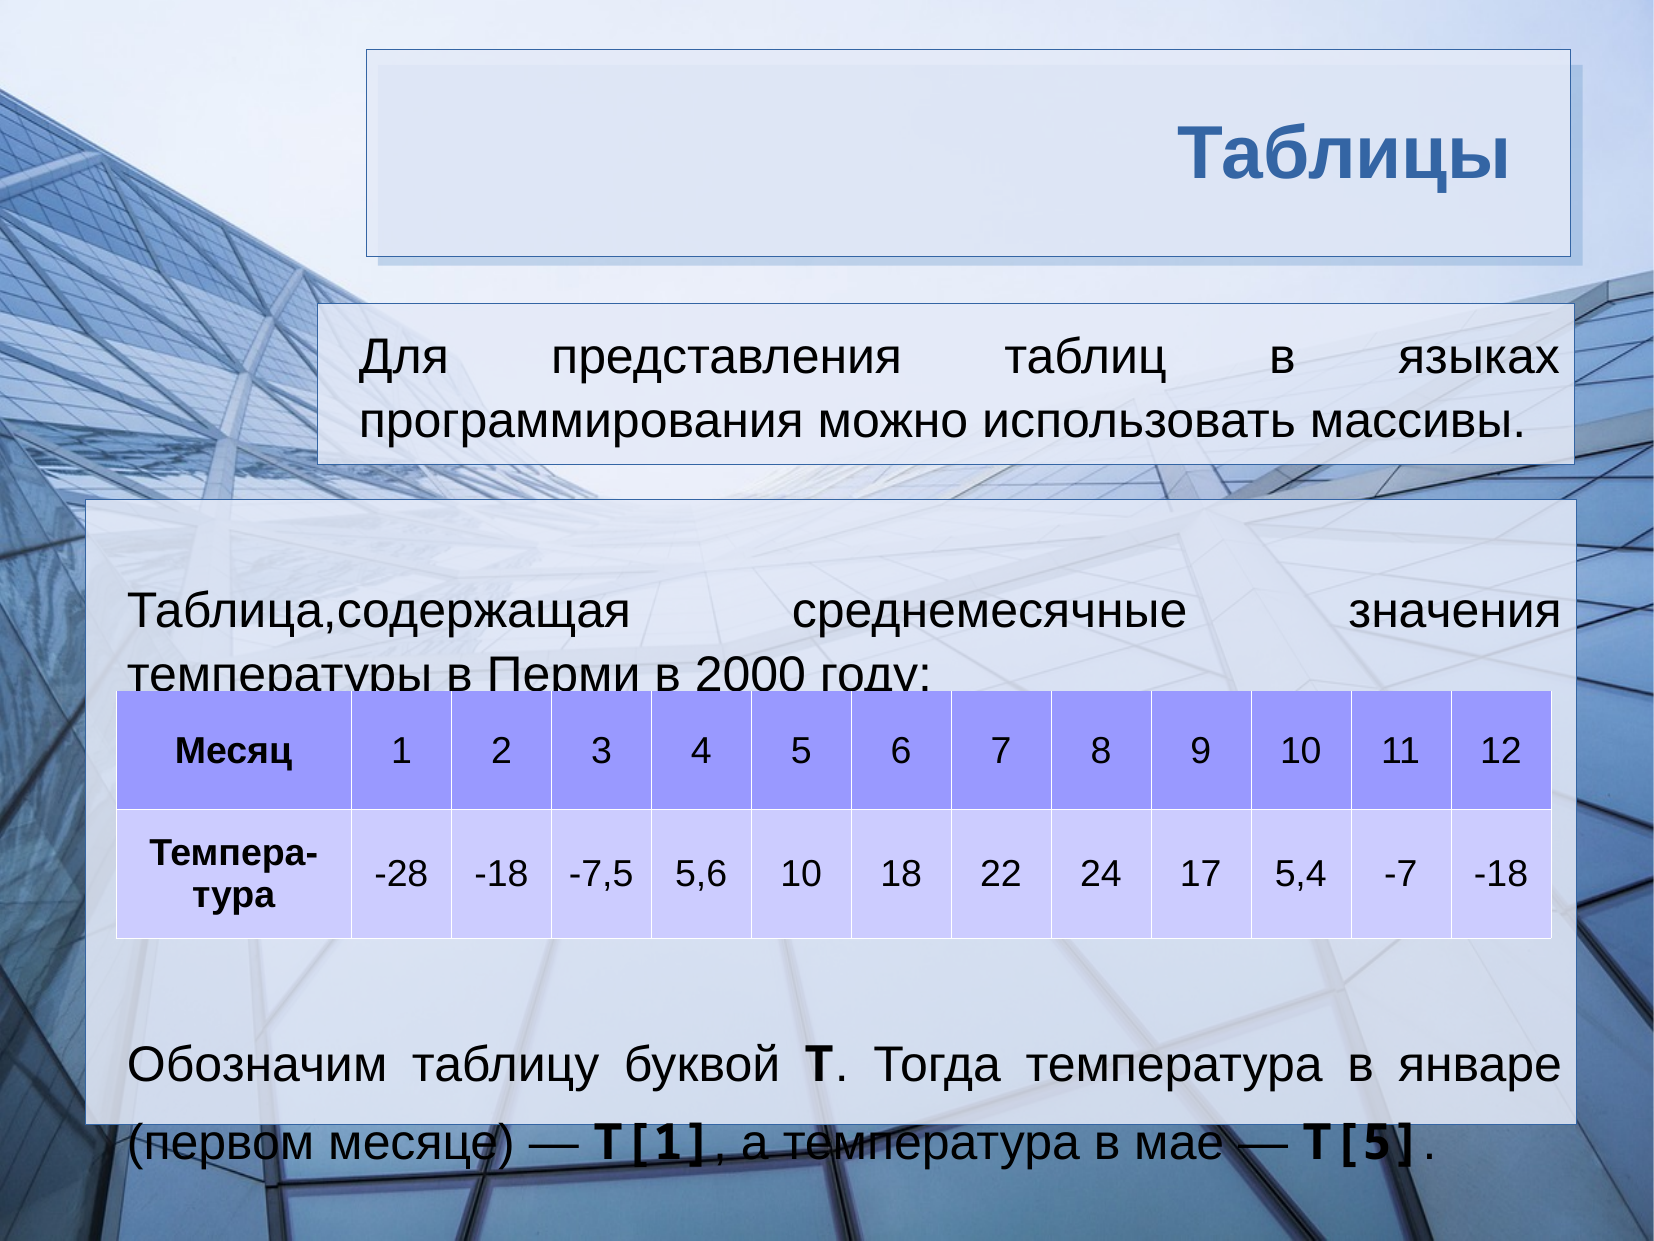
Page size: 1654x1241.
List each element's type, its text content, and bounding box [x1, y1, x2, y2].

table_header 3 [552, 691, 651, 809]
text_box Таблица,содержащая среднемесячные значения температуры в Перми в 2000 году: Обозначим таблицу буквой Т. Тогда температура в январе (первом месяце) — Т[1], а температура в мае — Т[5]. [85, 499, 1577, 1125]
table_cell 17 [1152, 810, 1251, 938]
table_header 1 [352, 691, 451, 809]
text_box [377, 64, 1583, 266]
table_header 11 [1352, 691, 1451, 809]
table_cell 18 [852, 810, 951, 938]
table_header 7 [952, 691, 1051, 809]
table_cell -18 [452, 810, 551, 938]
table_header 2 [452, 691, 551, 809]
table_header 8 [1052, 691, 1151, 809]
table_cell -18 [1452, 810, 1551, 938]
table_cell -28 [352, 810, 451, 938]
table_header 5 [752, 691, 851, 809]
picture [0, 0, 1654, 1241]
table_cell 24 [1052, 810, 1151, 938]
table_header 10 [1252, 691, 1351, 809]
table_header 4 [652, 691, 751, 809]
table_cell 22 [952, 810, 1051, 938]
table_cell 5,4 [1252, 810, 1351, 938]
table_cell Темпера-тура [117, 810, 351, 938]
table_header 12 [1452, 691, 1551, 809]
table_header 6 [852, 691, 951, 809]
table_cell -7 [1352, 810, 1451, 938]
table_cell 10 [752, 810, 851, 938]
table_header 9 [1152, 691, 1251, 809]
text_box Для представления таблиц в языках программирования можно использовать массивы. [317, 303, 1575, 465]
table_cell -7,5 [552, 810, 651, 938]
table_header Месяц [117, 691, 351, 809]
title Таблицы [366, 49, 1571, 257]
table_cell 5,6 [652, 810, 751, 938]
